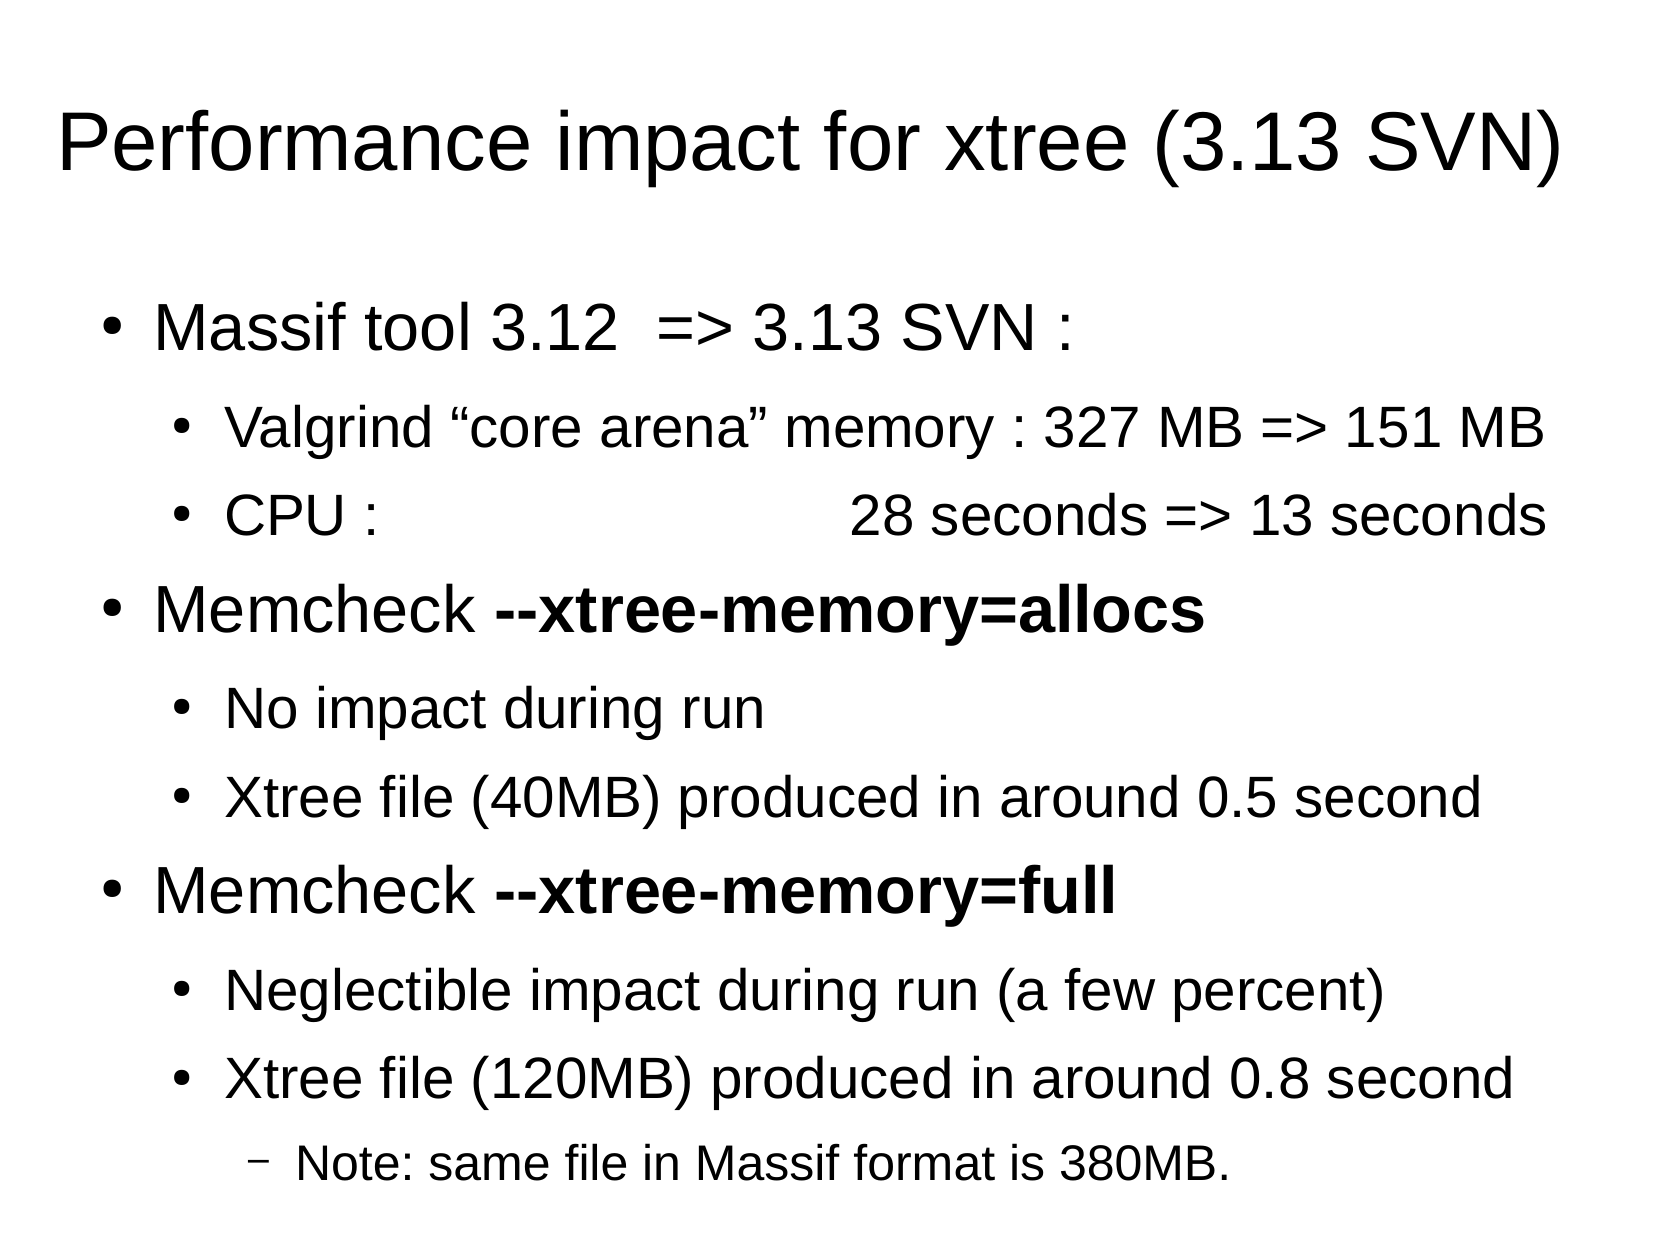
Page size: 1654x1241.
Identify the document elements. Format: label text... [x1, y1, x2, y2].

title Performance impact for xtree (3.13 SVN) [44, 37, 1601, 245]
list Massif tool 3.12 => 3.13 SVN : Valgrind “core arena” memory : 327 MB => 151 MB CPU : 28 seconds => 13 seconds Memcheck --xtree-memory=allocs No impact during run Xtree file (40MB) produced in around 0.5 second Memcheck --xtree-memory=full Neglectible impact during run (a few percent) Xtree file (120MB) produced in around 0.8 second Note: same file in Massif format is 380MB. [82, 290, 1571, 1191]
